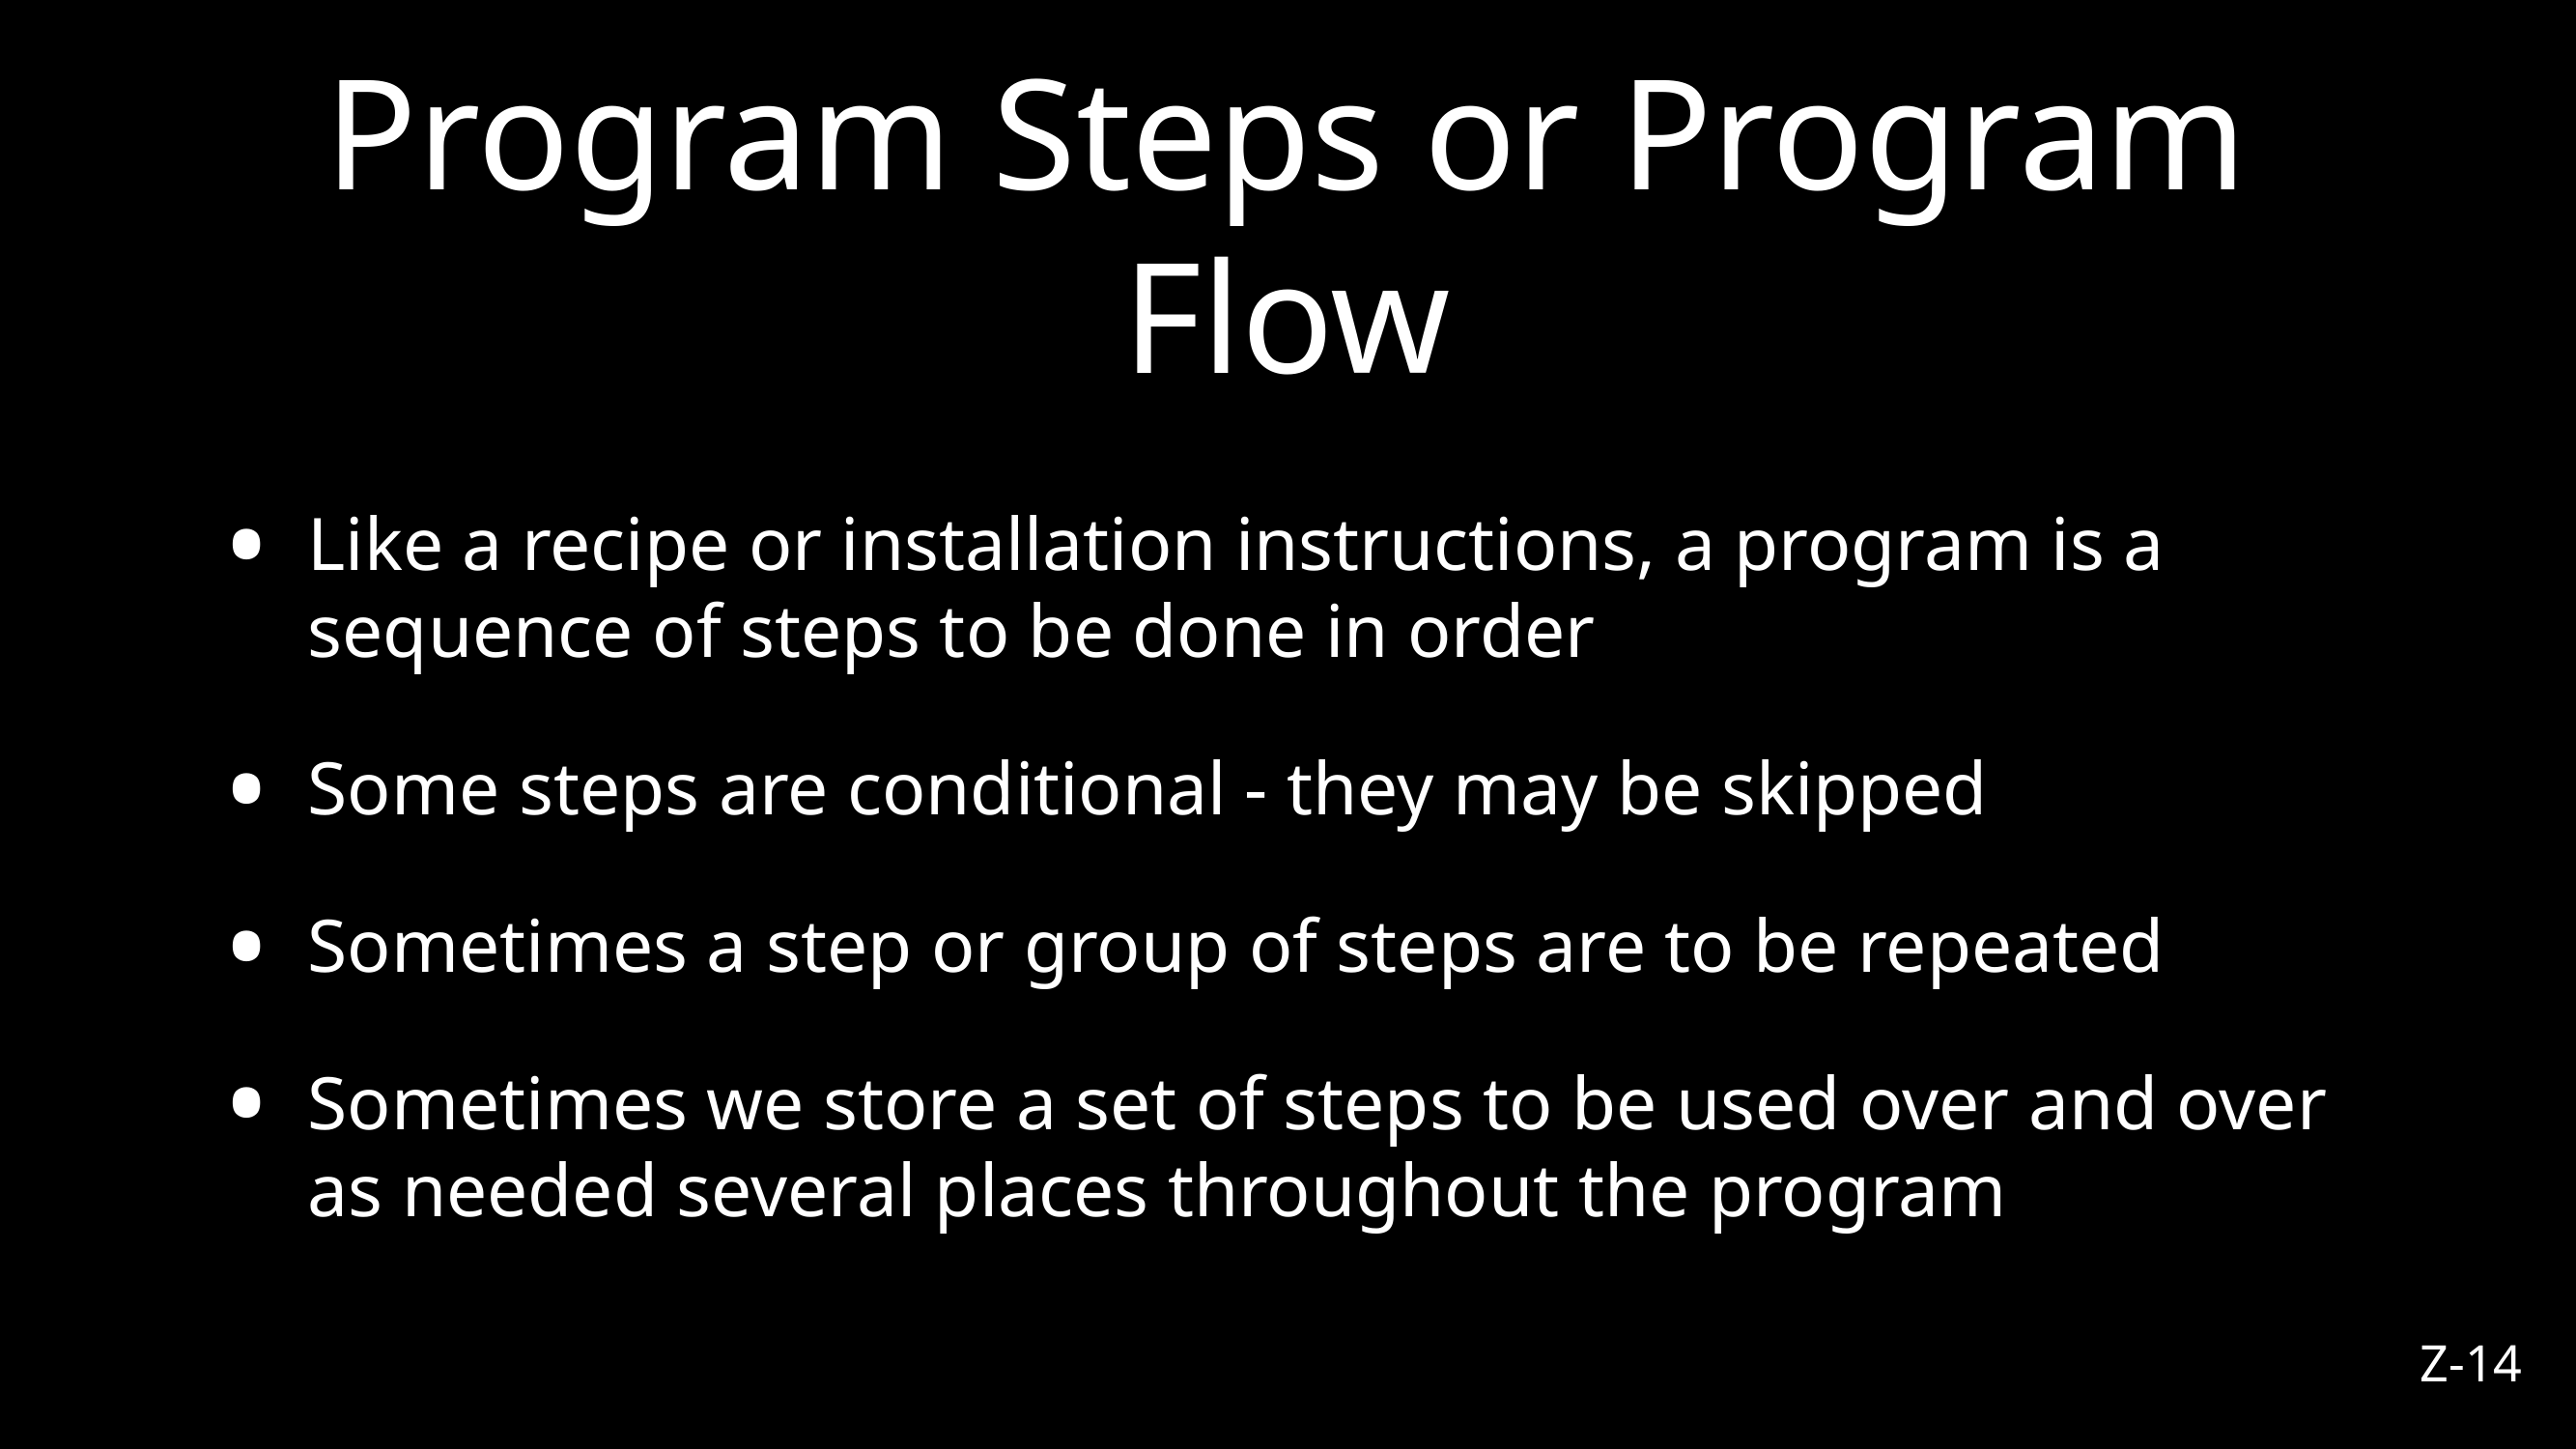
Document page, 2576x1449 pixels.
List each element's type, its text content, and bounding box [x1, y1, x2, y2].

title Program Steps or Program Flow [183, 38, 2392, 403]
list Like a recipe or installation instructions, a program is a sequence of steps to be done in order Some steps are conditional - they may be skipped Sometimes a step or group of steps are to be repeated Sometimes we store a set of steps to be used over and over as needed several places throughout the program [183, 412, 2392, 1317]
text_box Z-14 [2420, 1331, 2523, 1392]
